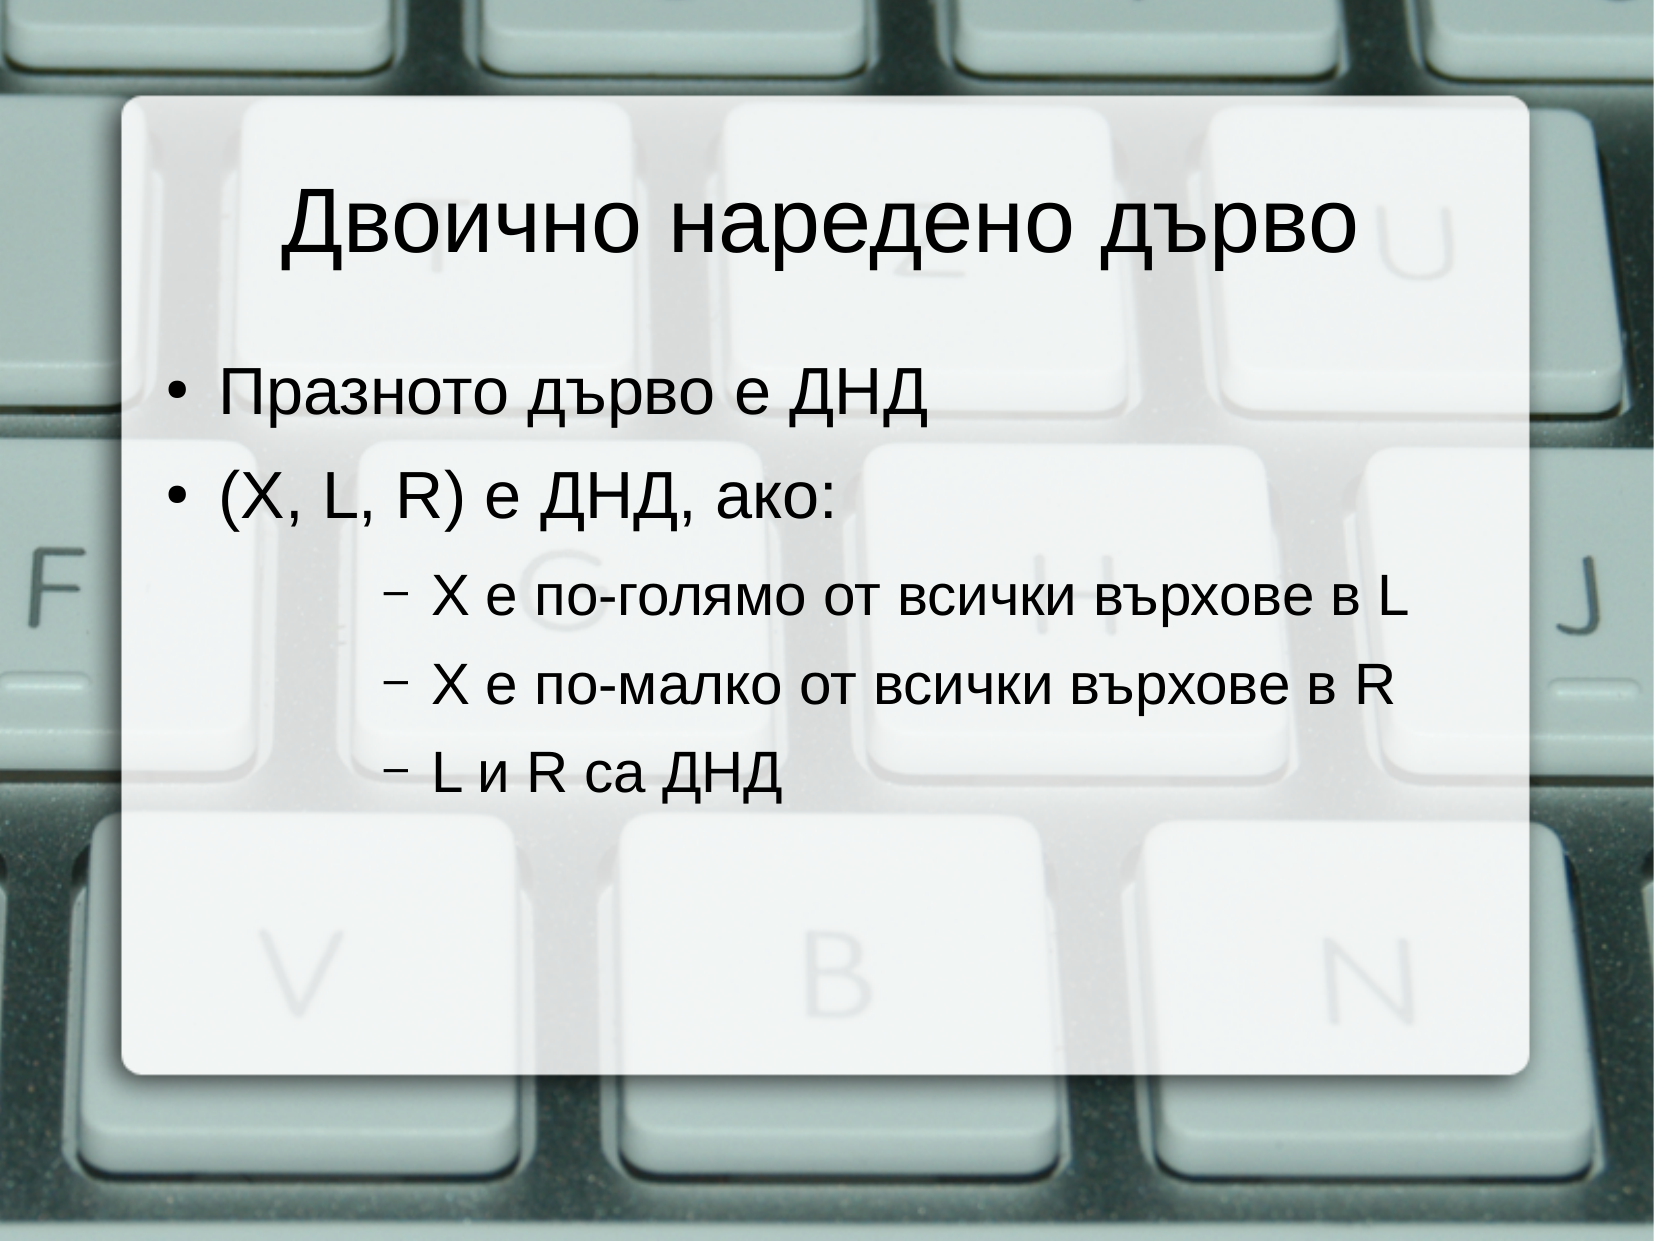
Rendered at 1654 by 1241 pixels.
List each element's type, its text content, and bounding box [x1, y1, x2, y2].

title Двоично наредено дърво [135, 117, 1506, 325]
picture [0, 0, 1654, 1241]
list Празното дърво е ДНД (X, L, R) е ДНД, ако: X е по-голямо от всички върхове в L X е по-малко от всички върхове в R L и R са ДНД [147, 354, 1506, 1074]
